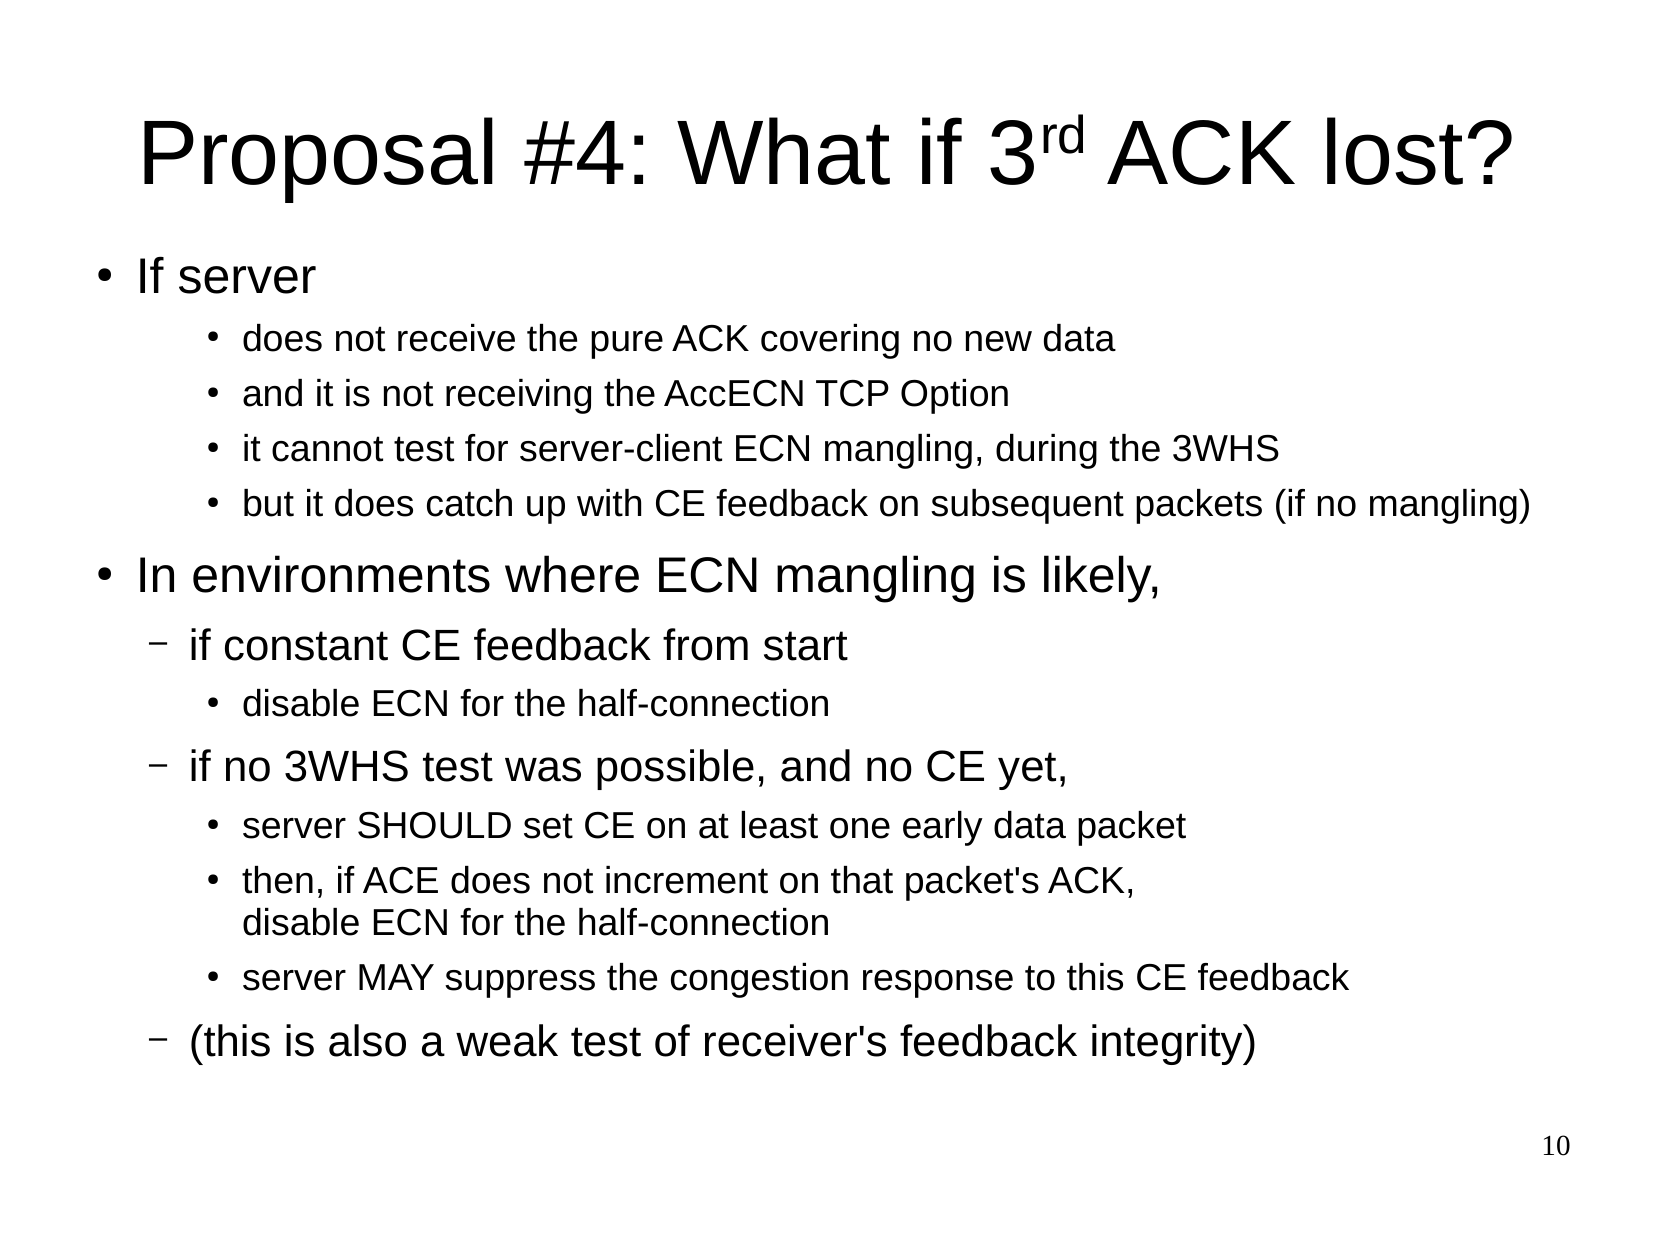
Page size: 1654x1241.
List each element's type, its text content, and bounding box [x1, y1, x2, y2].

title Proposal #4: What if 3rd ACK lost? [82, 49, 1571, 248]
list If server does not receive the pure ACK covering no new data and it is not receiving the AccECN TCP Option it cannot test for server-client ECN mangling, during the 3WHS but it does catch up with CE feedback on subsequent packets (if no mangling) In environments where ECN mangling is likely, if constant CE feedback from start disable ECN for the half-connection if no 3WHS test was possible, and no CE yet, server SHOULD set CE on at least one early data packet then, if ACE does not increment on that packet's ACK, disable ECN for the half-connection server MAY suppress the congestion response to this CE feedback (this is also a weak test of receiver's feedback integrity) [82, 248, 1571, 1075]
